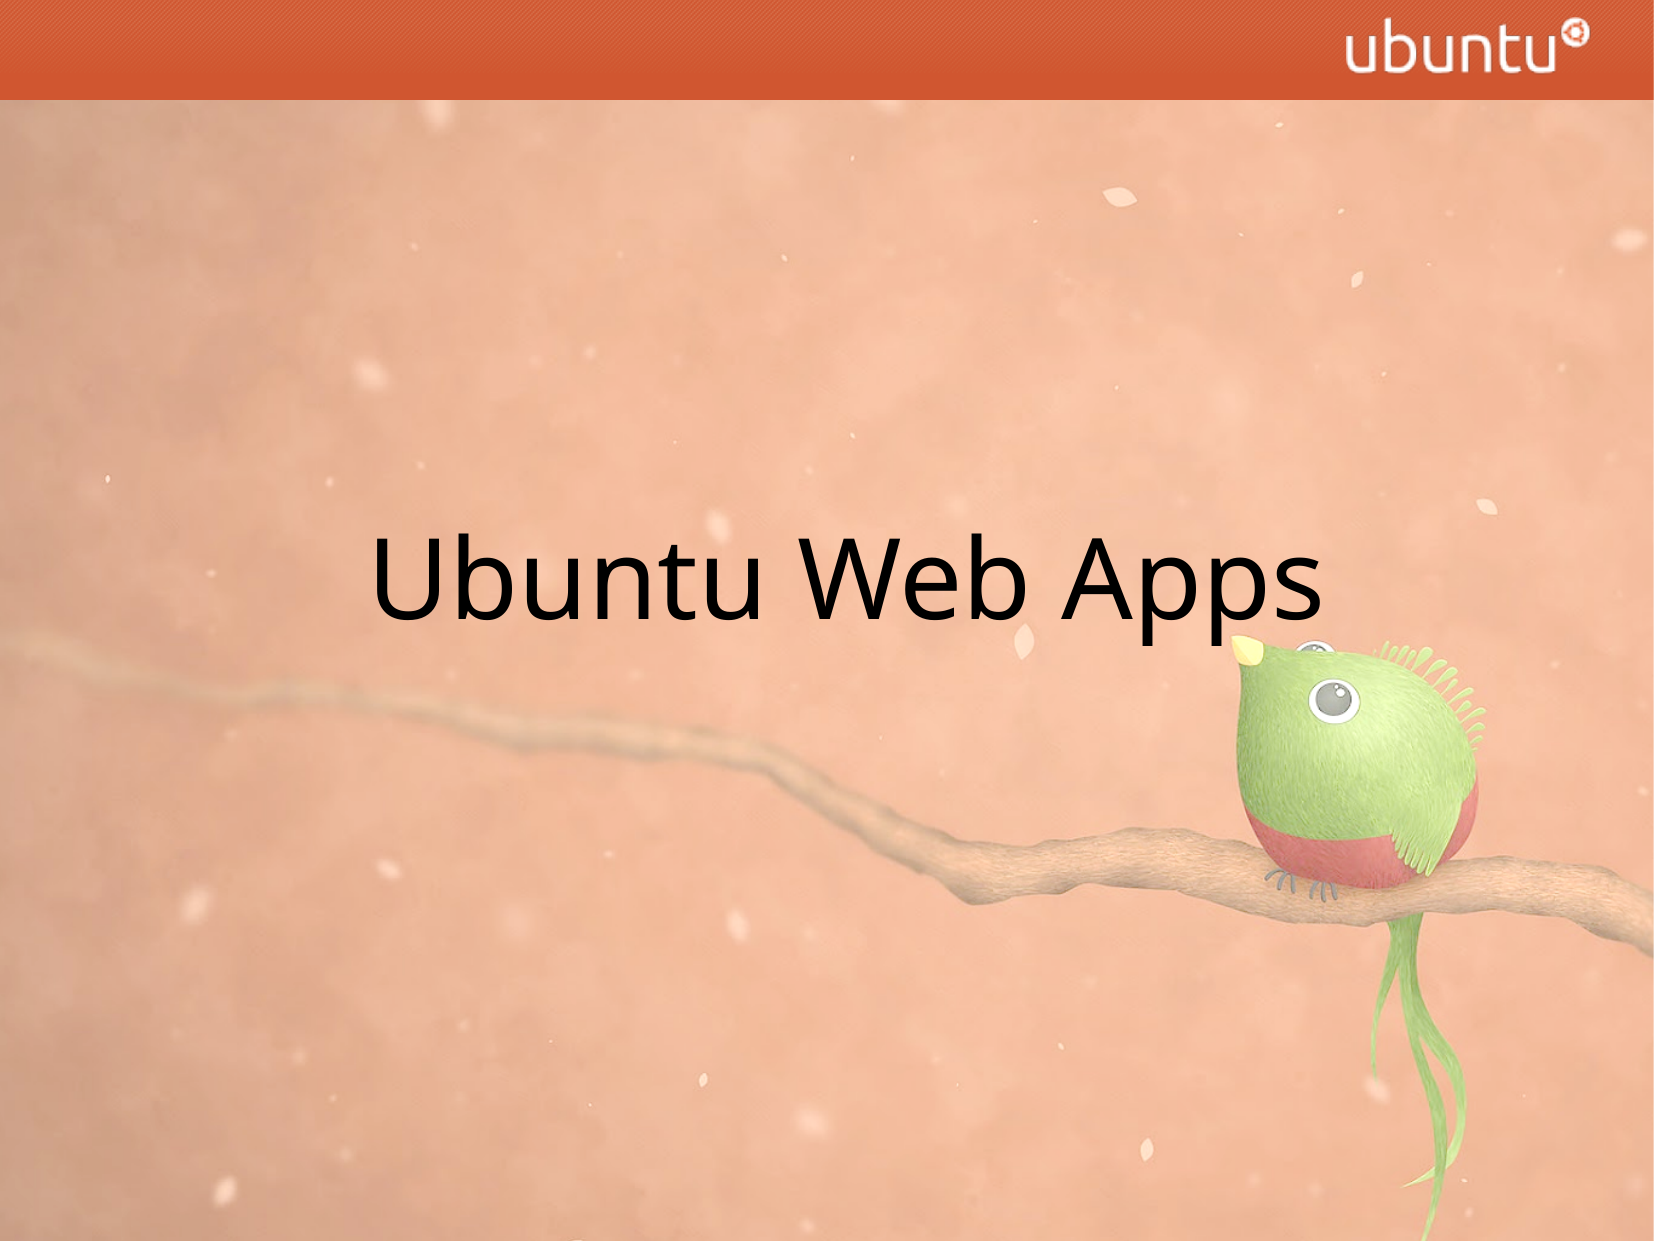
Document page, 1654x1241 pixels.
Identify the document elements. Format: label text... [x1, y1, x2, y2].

picture [0, 0, 1654, 1241]
subtitle Ubuntu Web Apps [82, 141, 1571, 1010]
